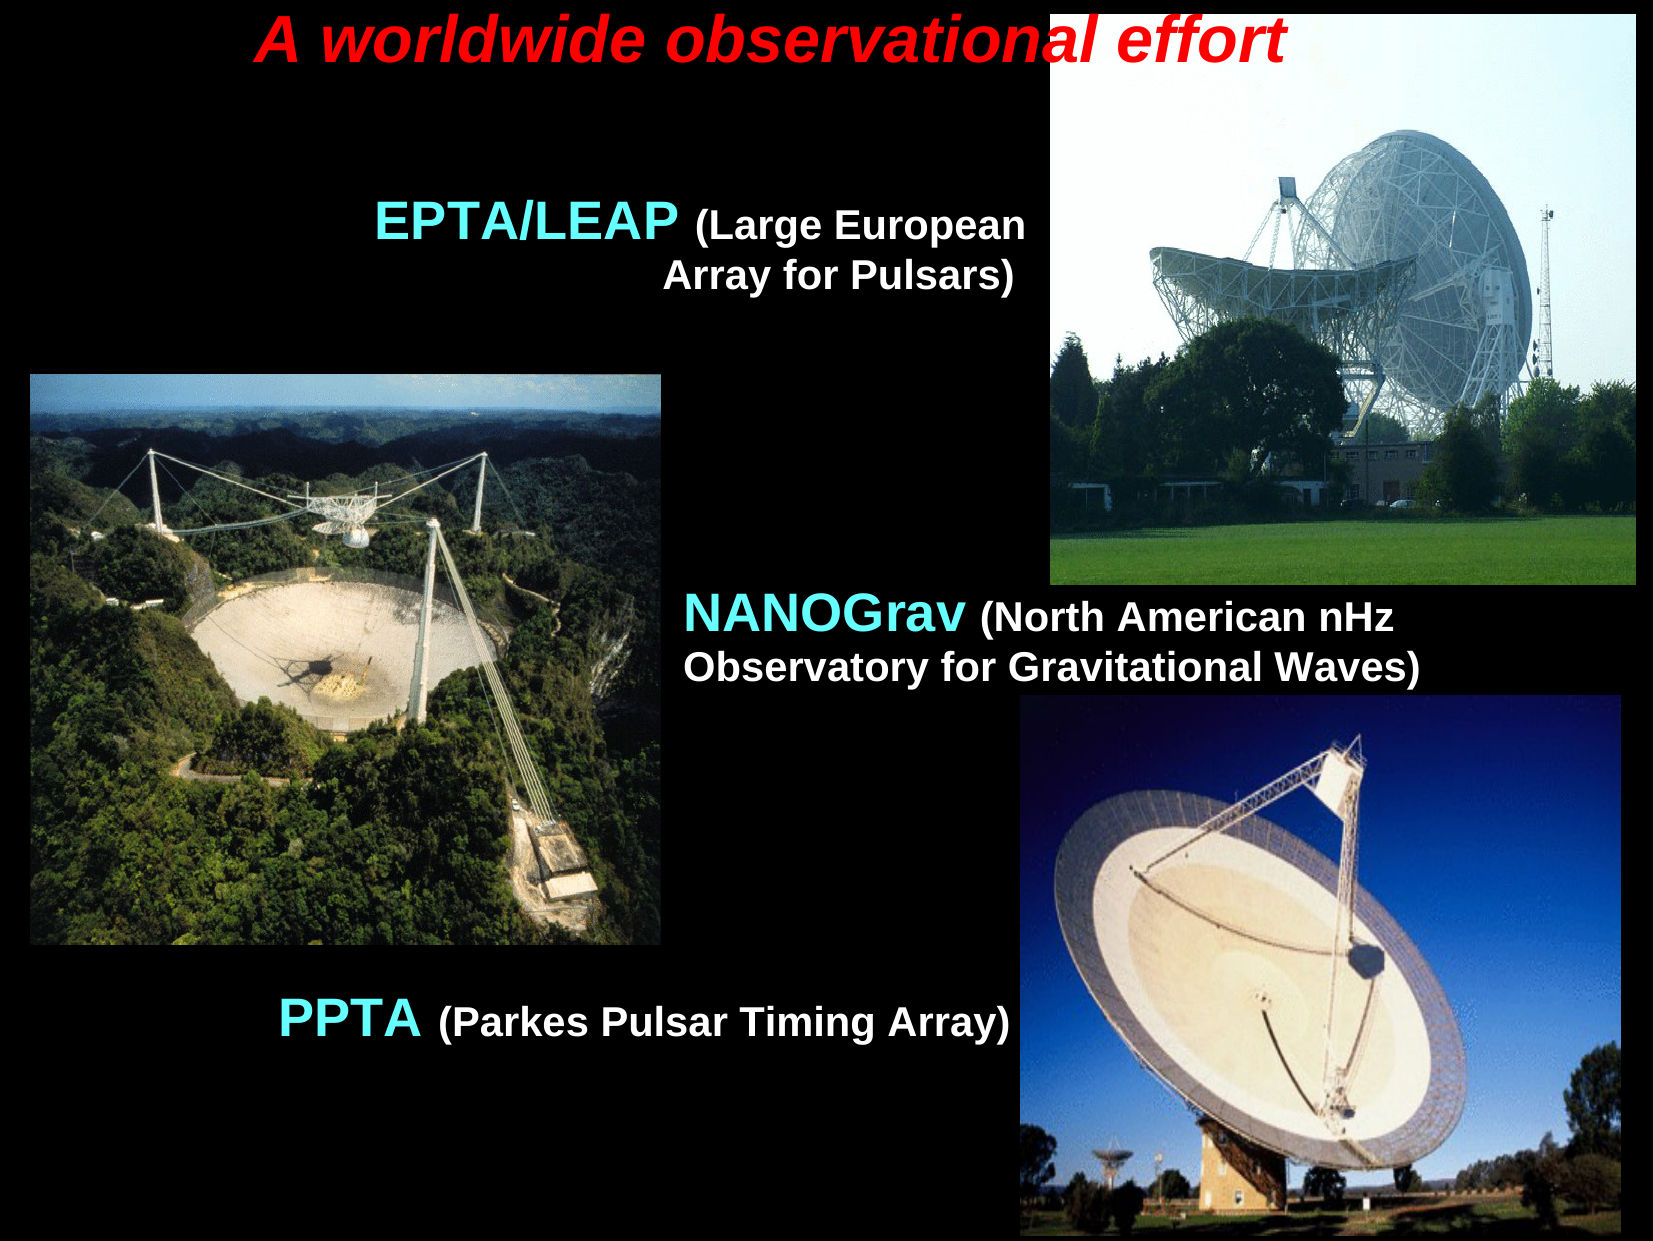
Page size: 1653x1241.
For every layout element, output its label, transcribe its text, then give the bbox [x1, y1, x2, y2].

text_box NANOGrav (North American nHz Observatory for Gravitational Waves) [668, 587, 1561, 698]
text_box EPTA/LEAP (Large European Array for Pulsars) [336, 195, 1042, 306]
picture [1020, 695, 1621, 1236]
text_box PPTA (Parkes Pulsar Timing Array) [263, 992, 1156, 1096]
text_box A worldwide observational effort [218, 9, 1307, 76]
picture [1050, 14, 1636, 586]
picture [30, 374, 661, 946]
